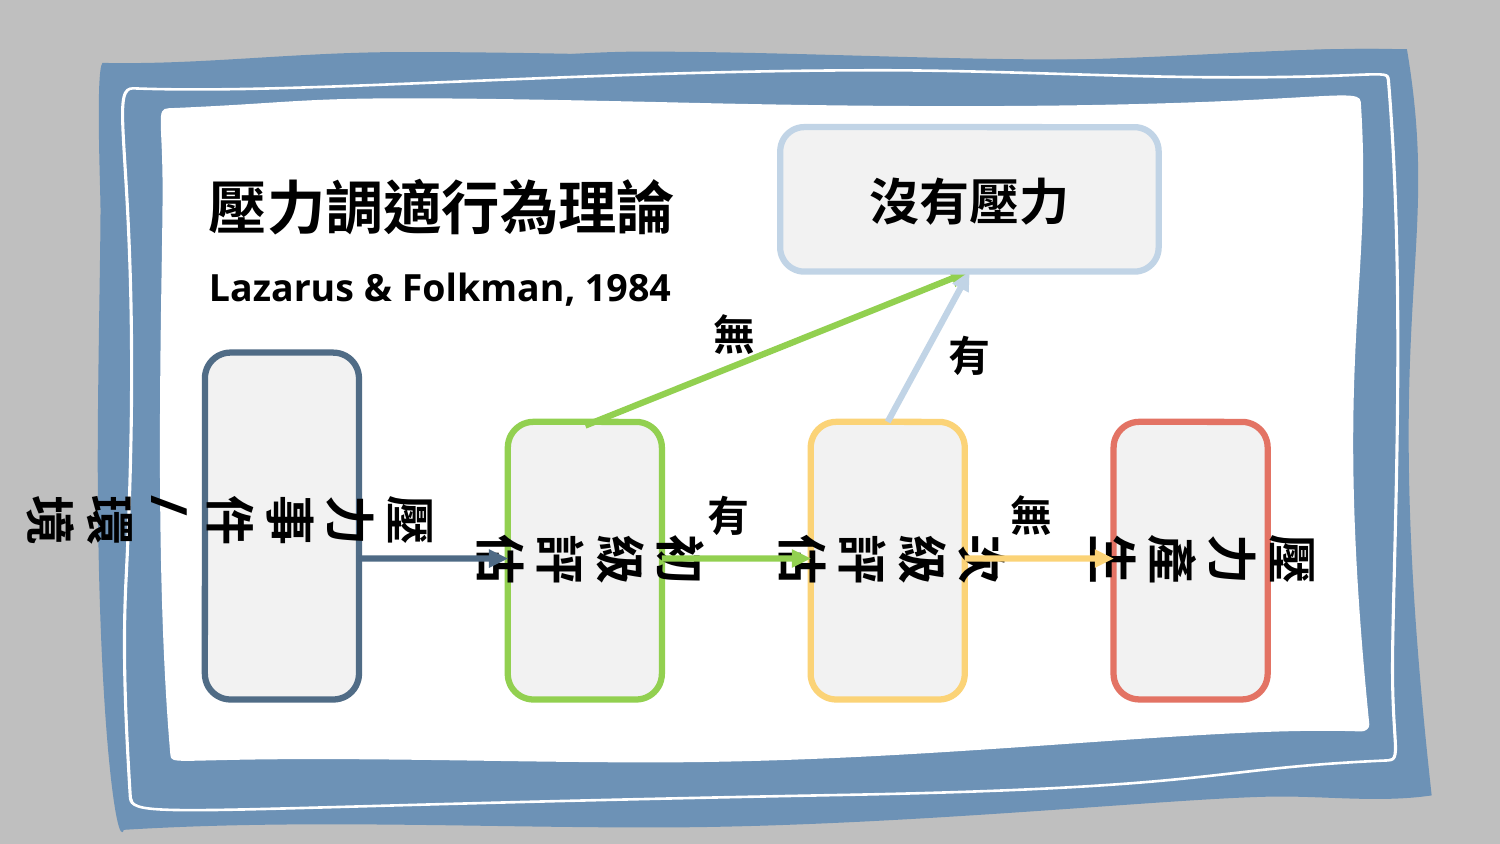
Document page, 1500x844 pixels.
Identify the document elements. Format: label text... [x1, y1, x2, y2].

text_box [97, 48, 1432, 833]
text_box 無 [995, 482, 1084, 548]
text_box 壓力調適行為理論 Lazarus & Folkman, 1984 [194, 128, 693, 316]
text_box 次級評估 [841, 425, 933, 693]
text_box 有 [933, 322, 1022, 389]
text_box 有 [692, 482, 781, 548]
text_box 壓力事件/環境 [235, 359, 327, 693]
text_box 無 [698, 301, 787, 367]
text_box 壓力產生 [1146, 420, 1238, 699]
text_box 無 [743, 349, 786, 367]
text_box 沒有壓力 [809, 163, 1130, 238]
text_box 初級評估 [539, 425, 631, 693]
